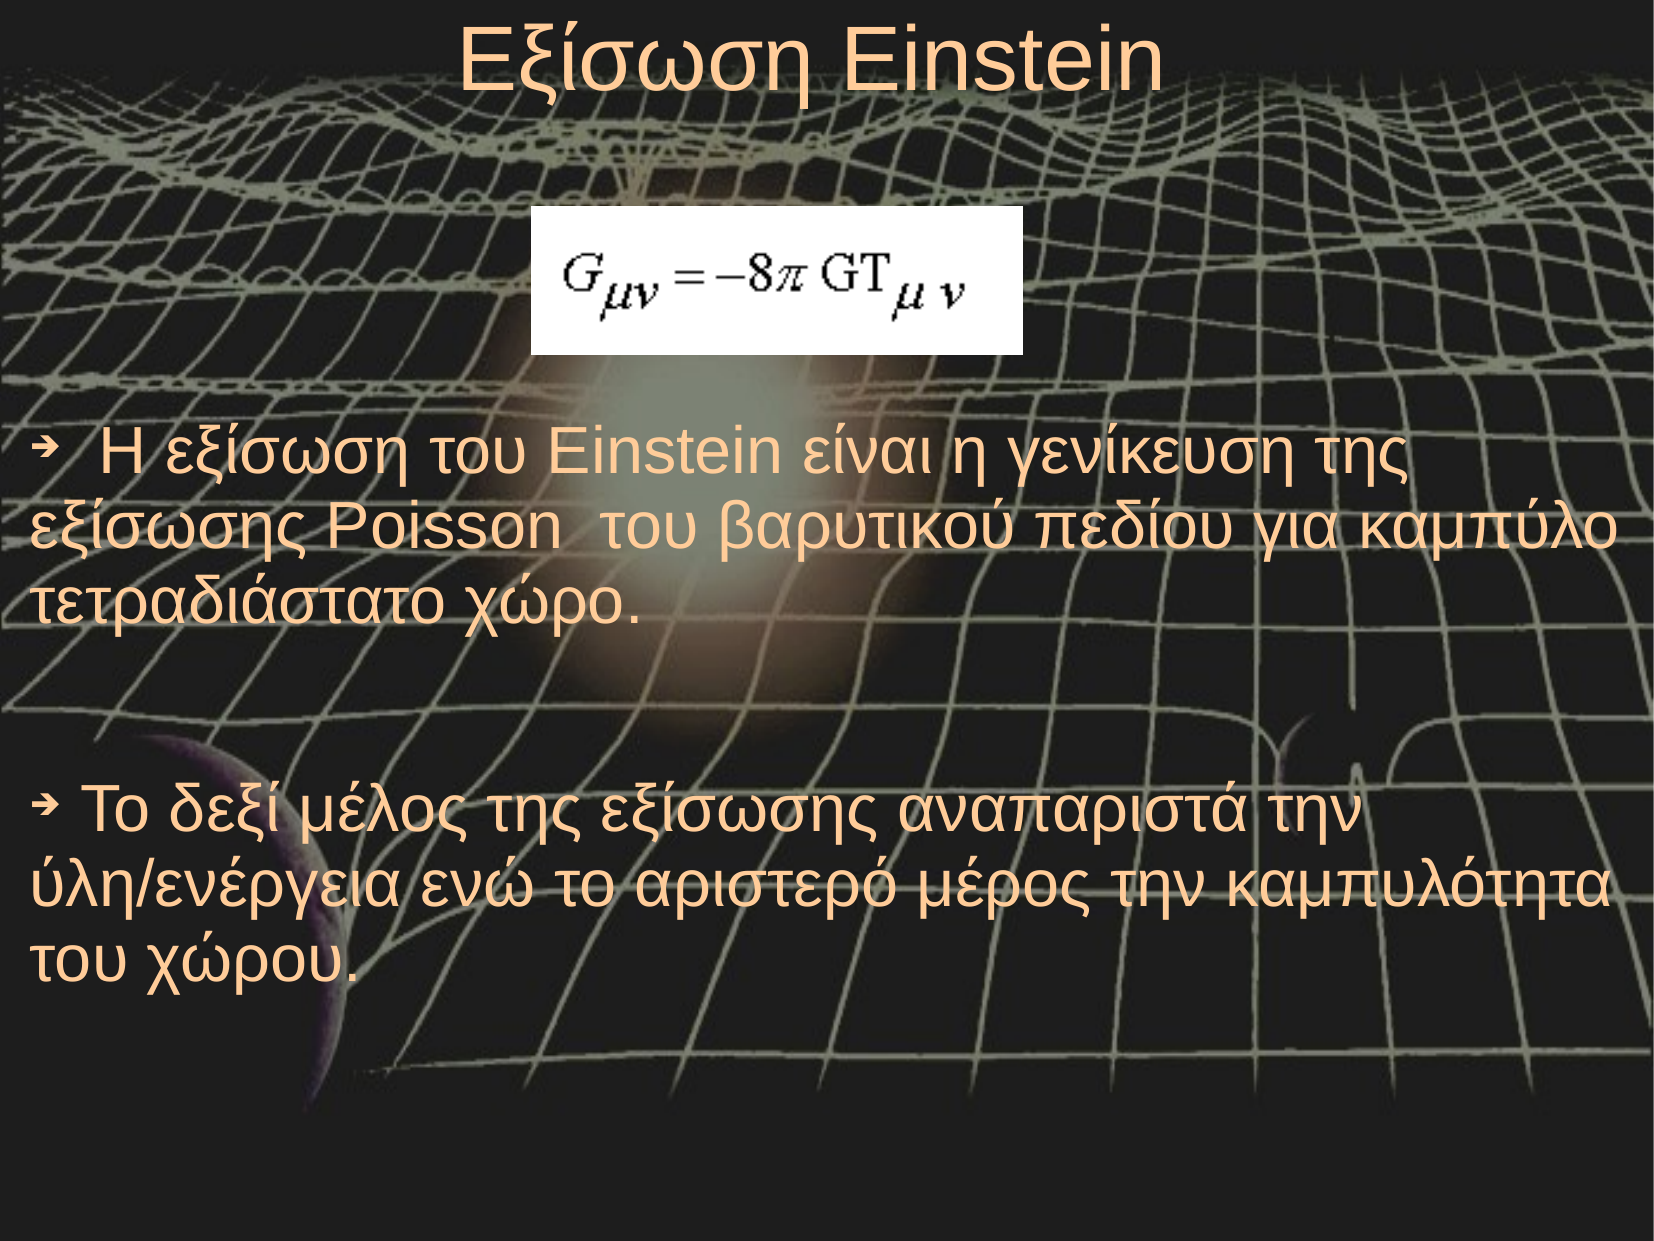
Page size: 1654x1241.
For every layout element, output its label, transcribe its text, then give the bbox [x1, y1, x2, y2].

list Η εξίσωση του Einstein είναι η γενίκευση της εξίσωσης Poisson του βαρυτικού πεδίου για καμπύλο τετραδιάστατο χώρο. Το δεξί μέλος της εξίσωσης αναπαριστά την ύλη/ενέργεια ενώ το αριστερό μέρος την καμπυλότητα του χώρου. [29, 413, 1654, 1211]
picture [0, 0, 1654, 1241]
title Εξίσωση Einstein [118, 0, 1506, 148]
